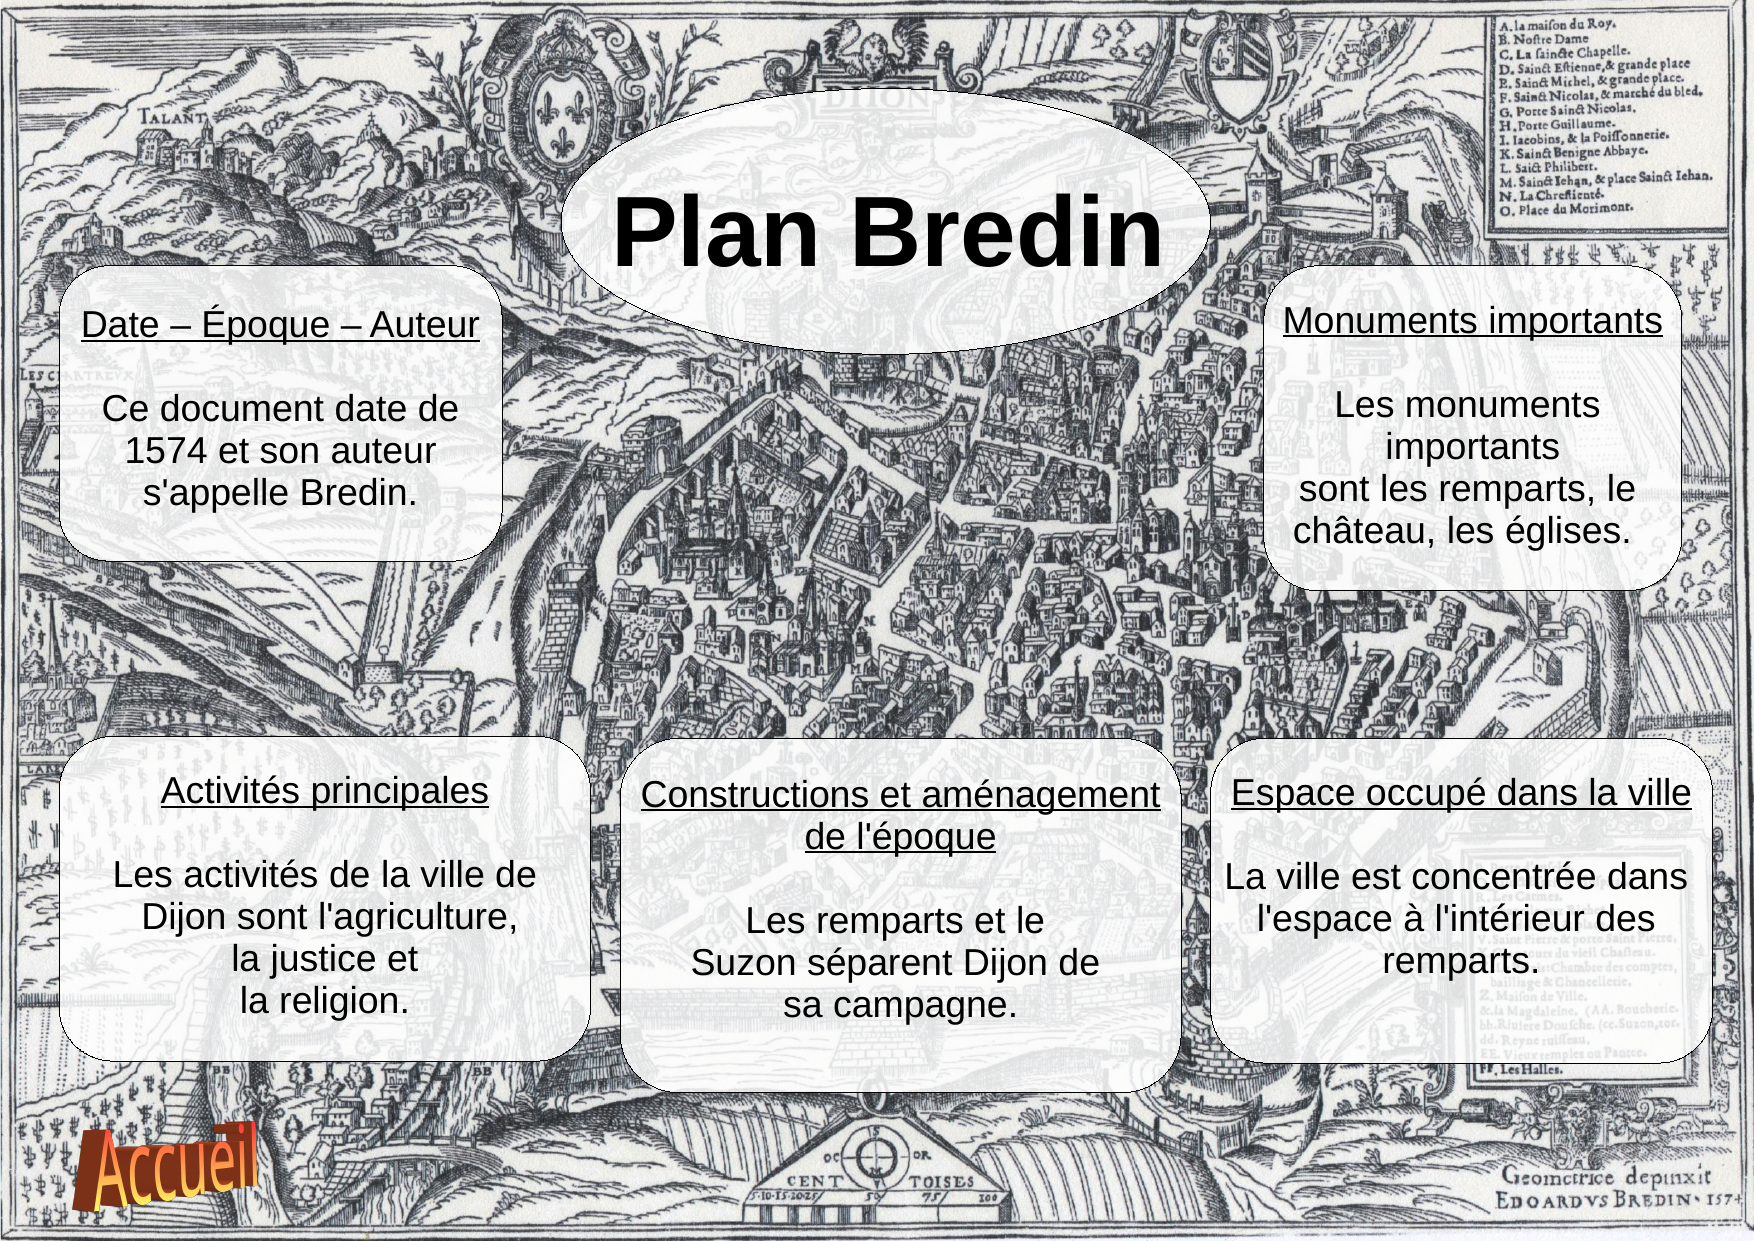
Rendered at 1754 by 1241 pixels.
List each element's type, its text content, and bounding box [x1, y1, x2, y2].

text_box Activités principales Les activités de la ville de Dijon sont l'agriculture, la justice et la religion. [59, 736, 591, 1062]
text_box [616, 296, 1155, 355]
text_box [561, 88, 1211, 282]
picture [0, 0, 1754, 1241]
text_box Plan Bredin [596, 168, 1182, 296]
text_box Monuments importants Les monuments importants sont les remparts, le château, les églises. [1263, 265, 1682, 591]
text_box Date – Époque – Auteur Ce document date de 1574 et son auteur s'appelle Bredin. [59, 265, 503, 562]
text_box Constructions et aménagement de l'époque Les remparts et le Suzon séparent Dijon de sa campagne. [620, 738, 1182, 1093]
text_box Espace occupé dans la ville La ville est concentrée dans l'espace à l'intérieur des remparts. [1210, 738, 1713, 1064]
